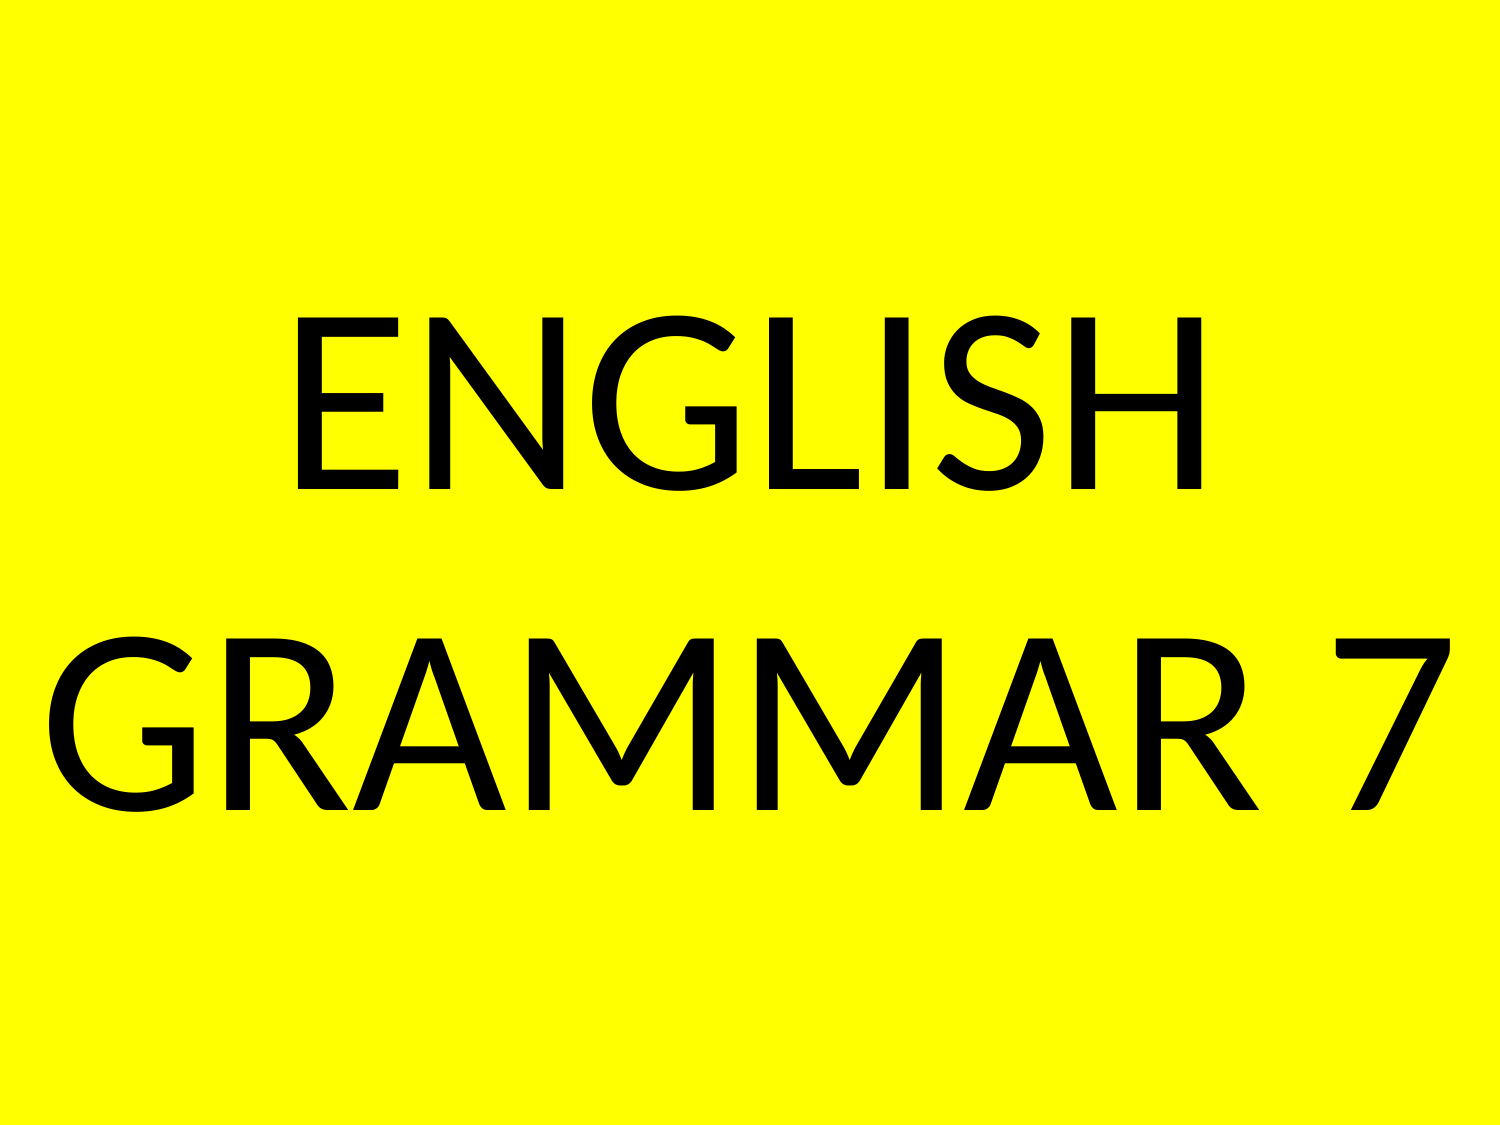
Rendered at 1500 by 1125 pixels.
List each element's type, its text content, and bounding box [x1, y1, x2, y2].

subtitle ENGLISH GRAMMAR 7 [0, 0, 1500, 1125]
